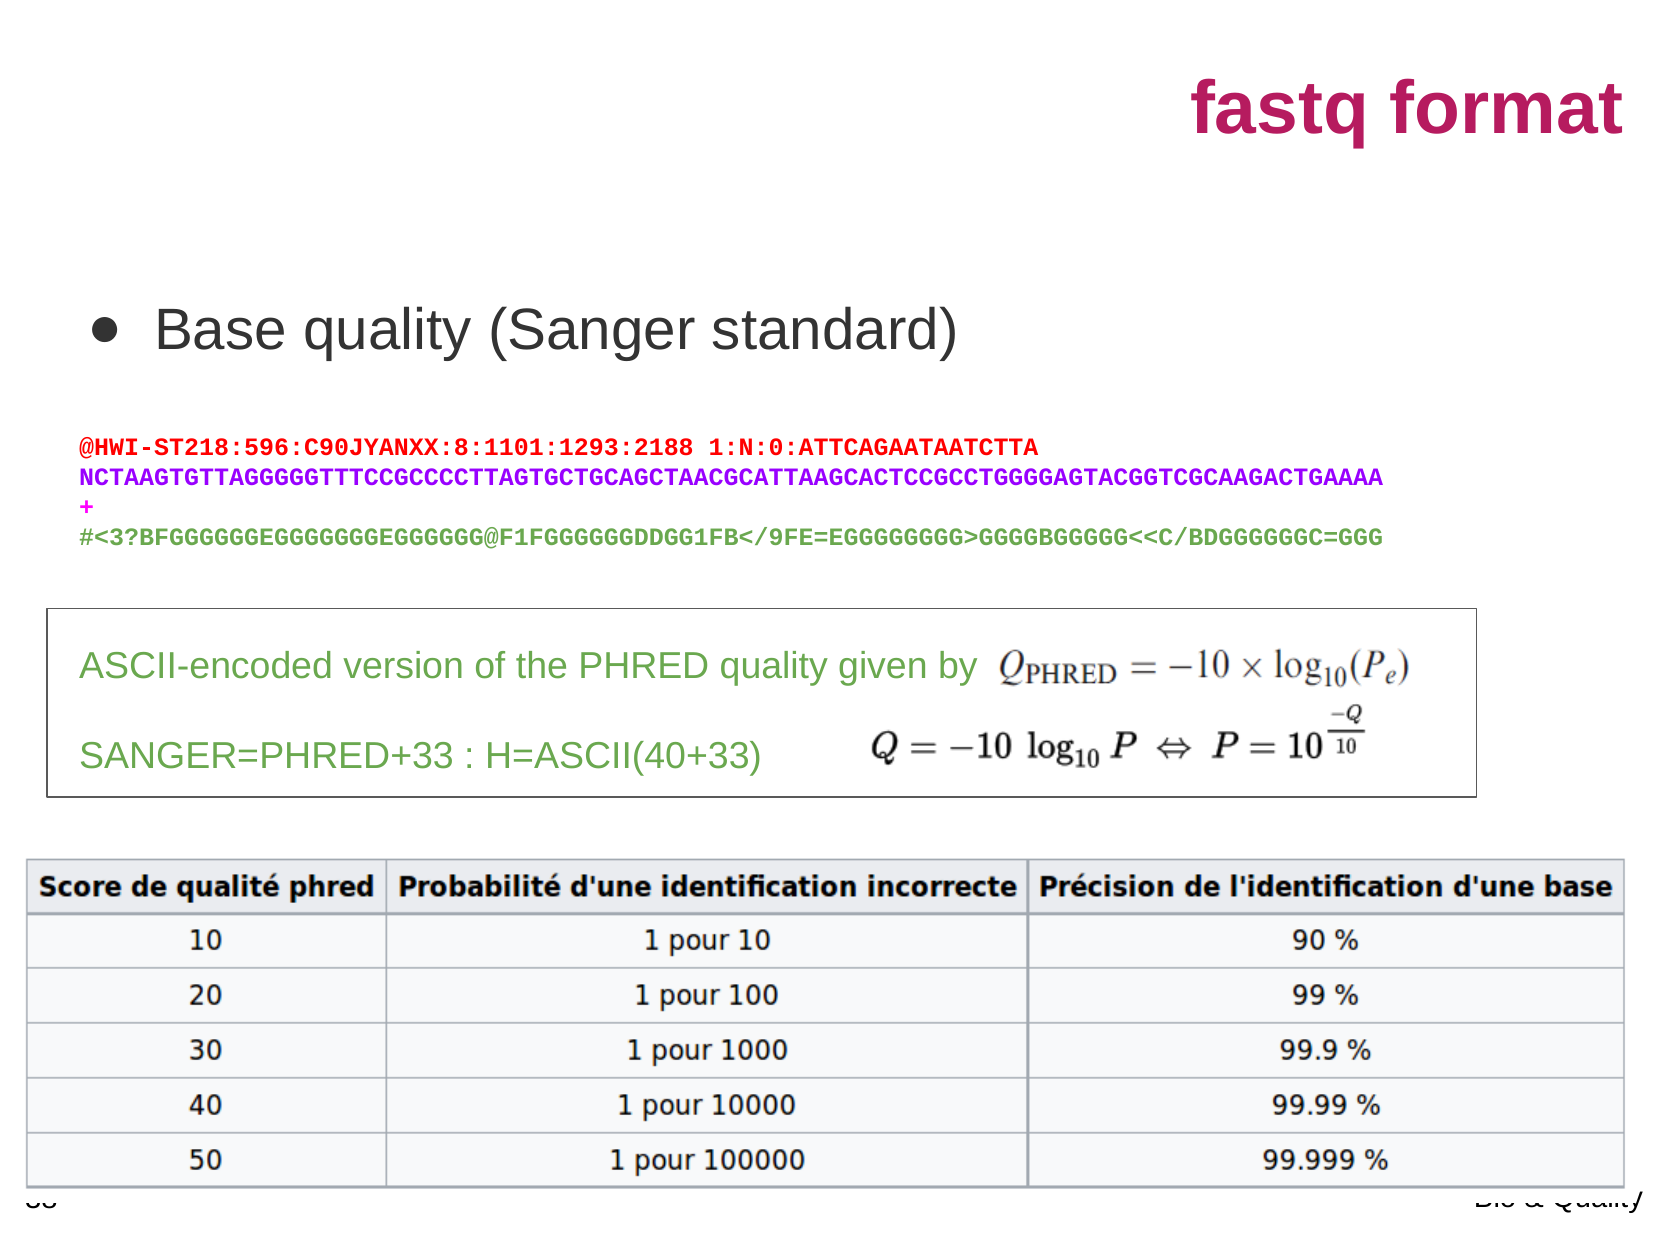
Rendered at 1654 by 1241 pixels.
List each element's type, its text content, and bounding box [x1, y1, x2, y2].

picture [841, 621, 1454, 787]
text_box fastq format [156, 0, 1645, 207]
picture [17, 848, 1636, 1203]
text_box Base quality (Sanger standard) @HWI-ST218:596:C90JYANXX:8:1101:1293:2188 1:N:0:ATTCAGAATAATCTTA NCTAAGTGTTAGGGGGTTTCCGCCCCTTAGTGCTGCAGCTAACGCATTAAGCACTCCGCCTGGGGAGTACGGTCGCAAGACTGAAAA + #<3?BFGGGGGGEGGGGGGGEGGGGGG@F1FGGGGGGDDGG1FB</9FE=EGGGGGGGG>GGGGBGGGGG<<C/BDGGGGGGC=GGG ASCII-encoded version of the PHRED quality given by SANGER=PHRED+33 : H=ASCII(40+33) [79, 277, 1645, 1203]
text_box Base quality (Sanger standard) @HWI-ST218:596:C90JYANXX:8:1101:1293:2188 1:N:0:ATTCAGAATAATCTTA NCTAAGTGTTAGGGGGTTTCCGCCCCTTAGTGCTGCAGCTAACGCATTAAGCACTCCGCCTGGGGAGTACGGTCGCAAGACTGAAAA + #<3?BFGGGGGGEGGGGGGGEGGGGGG@F1FGGGGGGDDGG1FB</9FE=EGGGGGGGG>GGGGBGGGGG<<C/BDGGGGGGC=GGG ASCII-encoded version of the PHRED quality given by SANGER=PHRED+33 : H=ASCII(40+33) [79, 609, 1476, 796]
